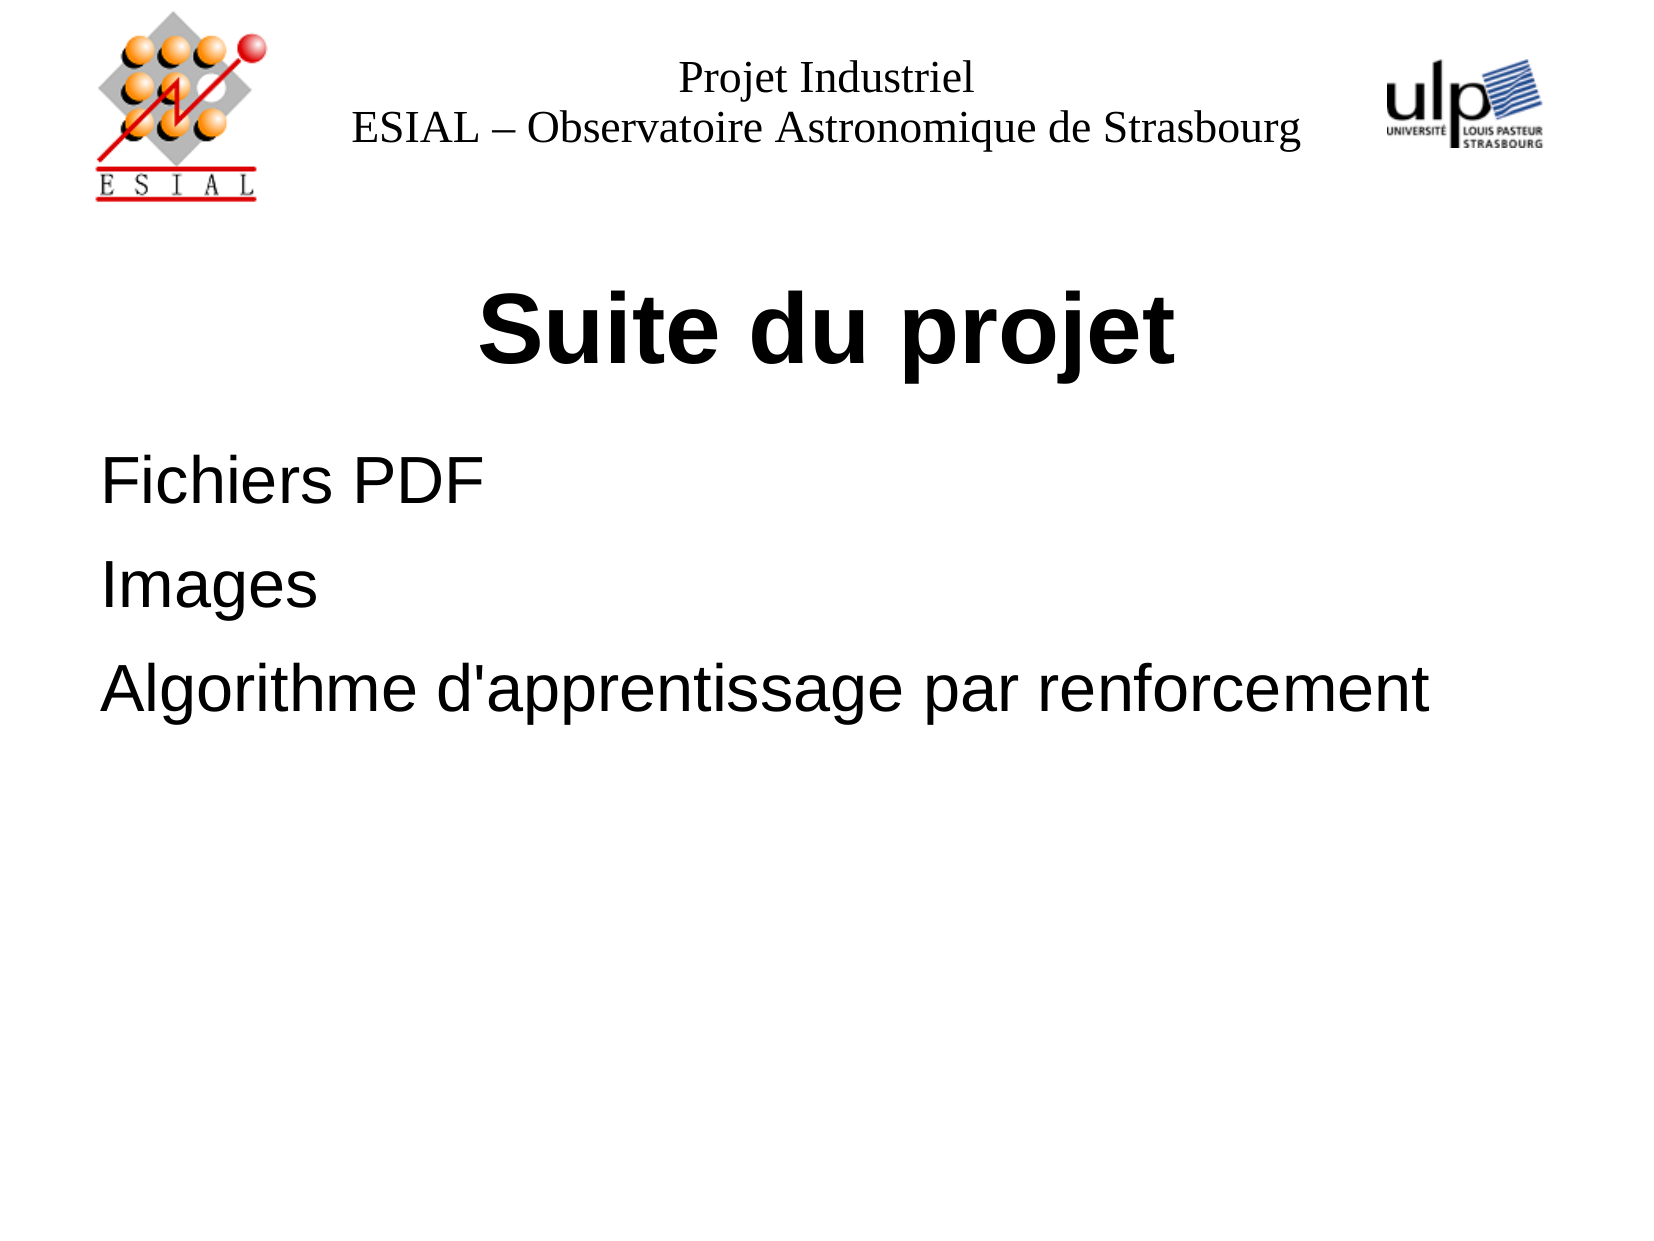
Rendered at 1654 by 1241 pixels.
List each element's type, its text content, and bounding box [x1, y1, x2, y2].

title Projet Industriel ESIAL – Observatoire Astronomique de Strasbourg [82, 49, 1571, 257]
text_box Suite du projet [265, 265, 1388, 414]
list Fichiers PDF Images Algorithme d'apprentissage par renforcement [82, 442, 1571, 1094]
picture [88, 6, 273, 49]
